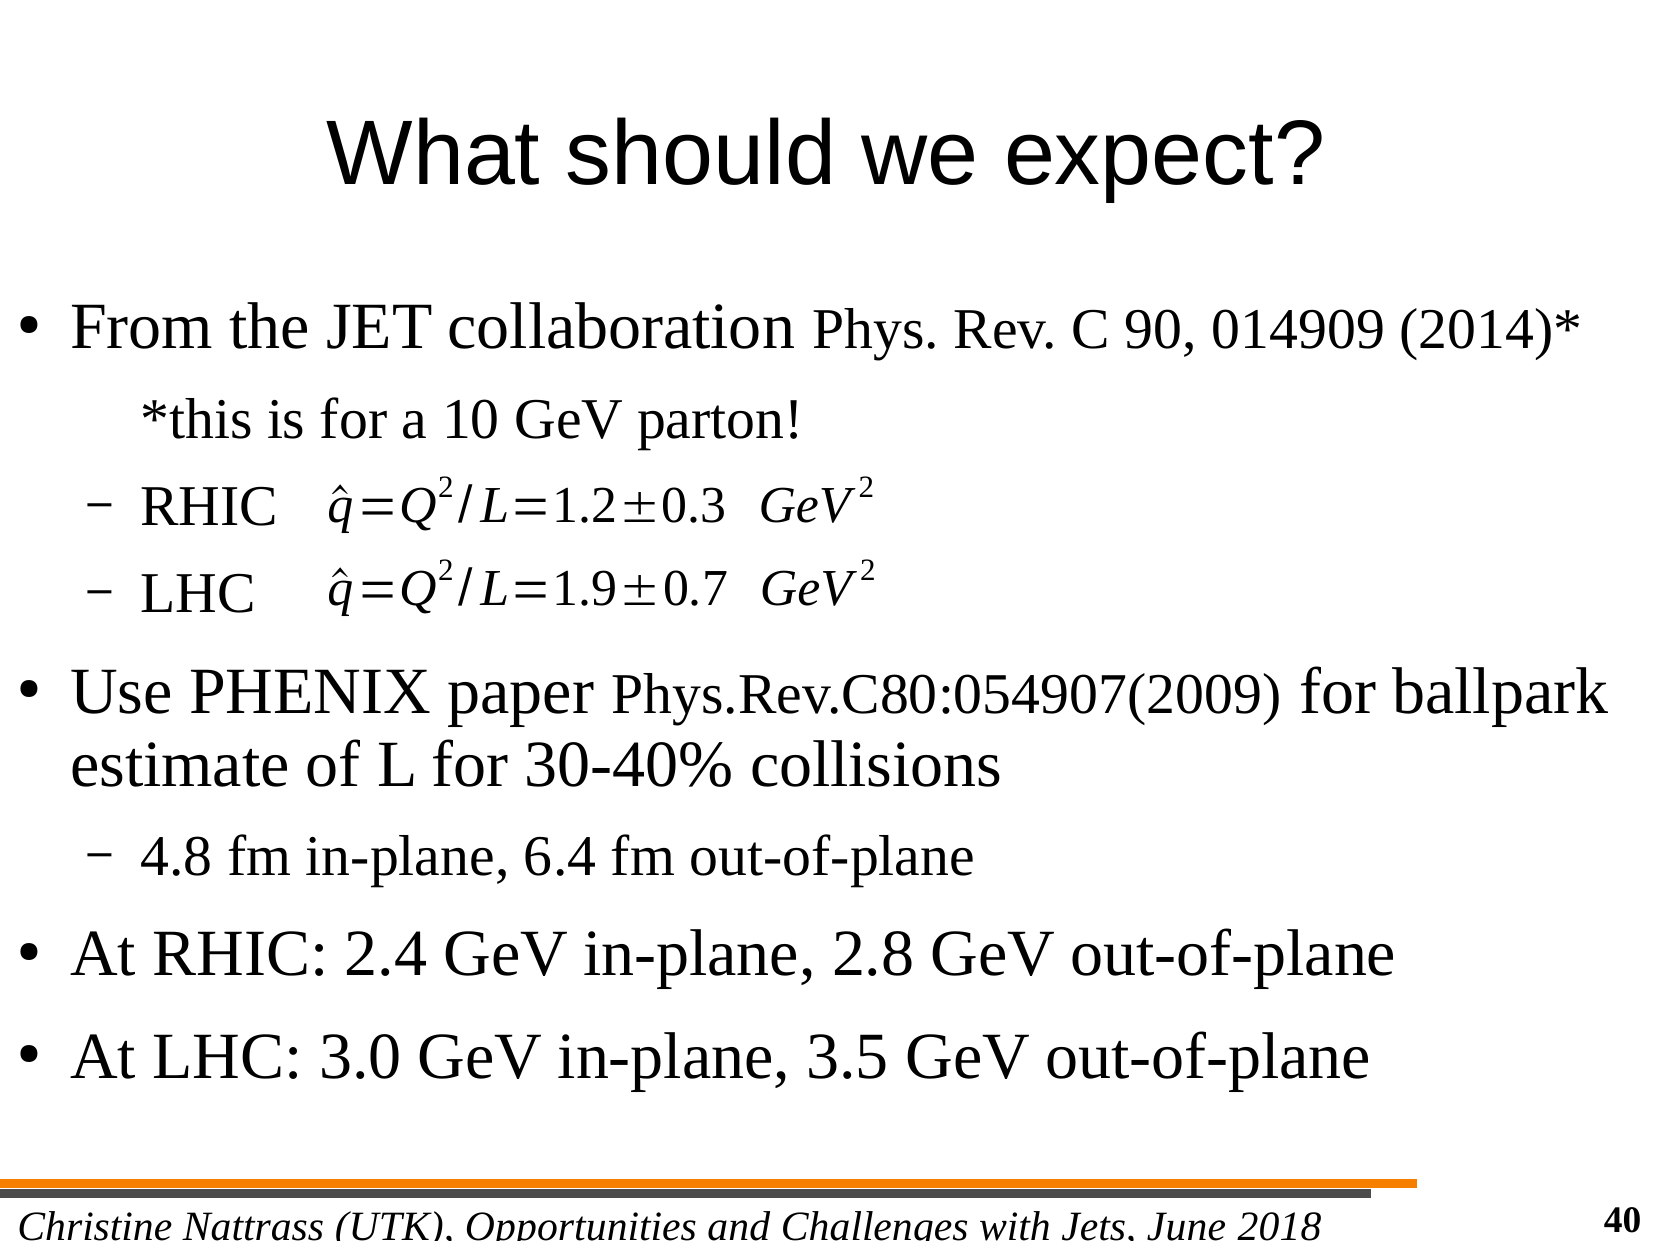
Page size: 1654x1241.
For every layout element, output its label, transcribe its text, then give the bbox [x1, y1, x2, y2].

list From the JET collaboration Phys. Rev. C 90, 014909 (2014)* *this is for a 10 GeV parton! RHIC LHC Use PHENIX paper Phys.Rev.C80:054907(2009) for ballpark estimate of L for 30-40% collisions 4.8 fm in-plane, 6.4 fm out-of-plane At RHIC: 2.4 GeV in-plane, 2.8 GeV out-of-plane At LHC: 3.0 GeV in-plane, 3.5 GeV out-of-plane [0, 290, 1654, 1096]
chart [321, 552, 882, 618]
chart [321, 469, 881, 535]
title What should we expect? [82, 49, 1571, 257]
